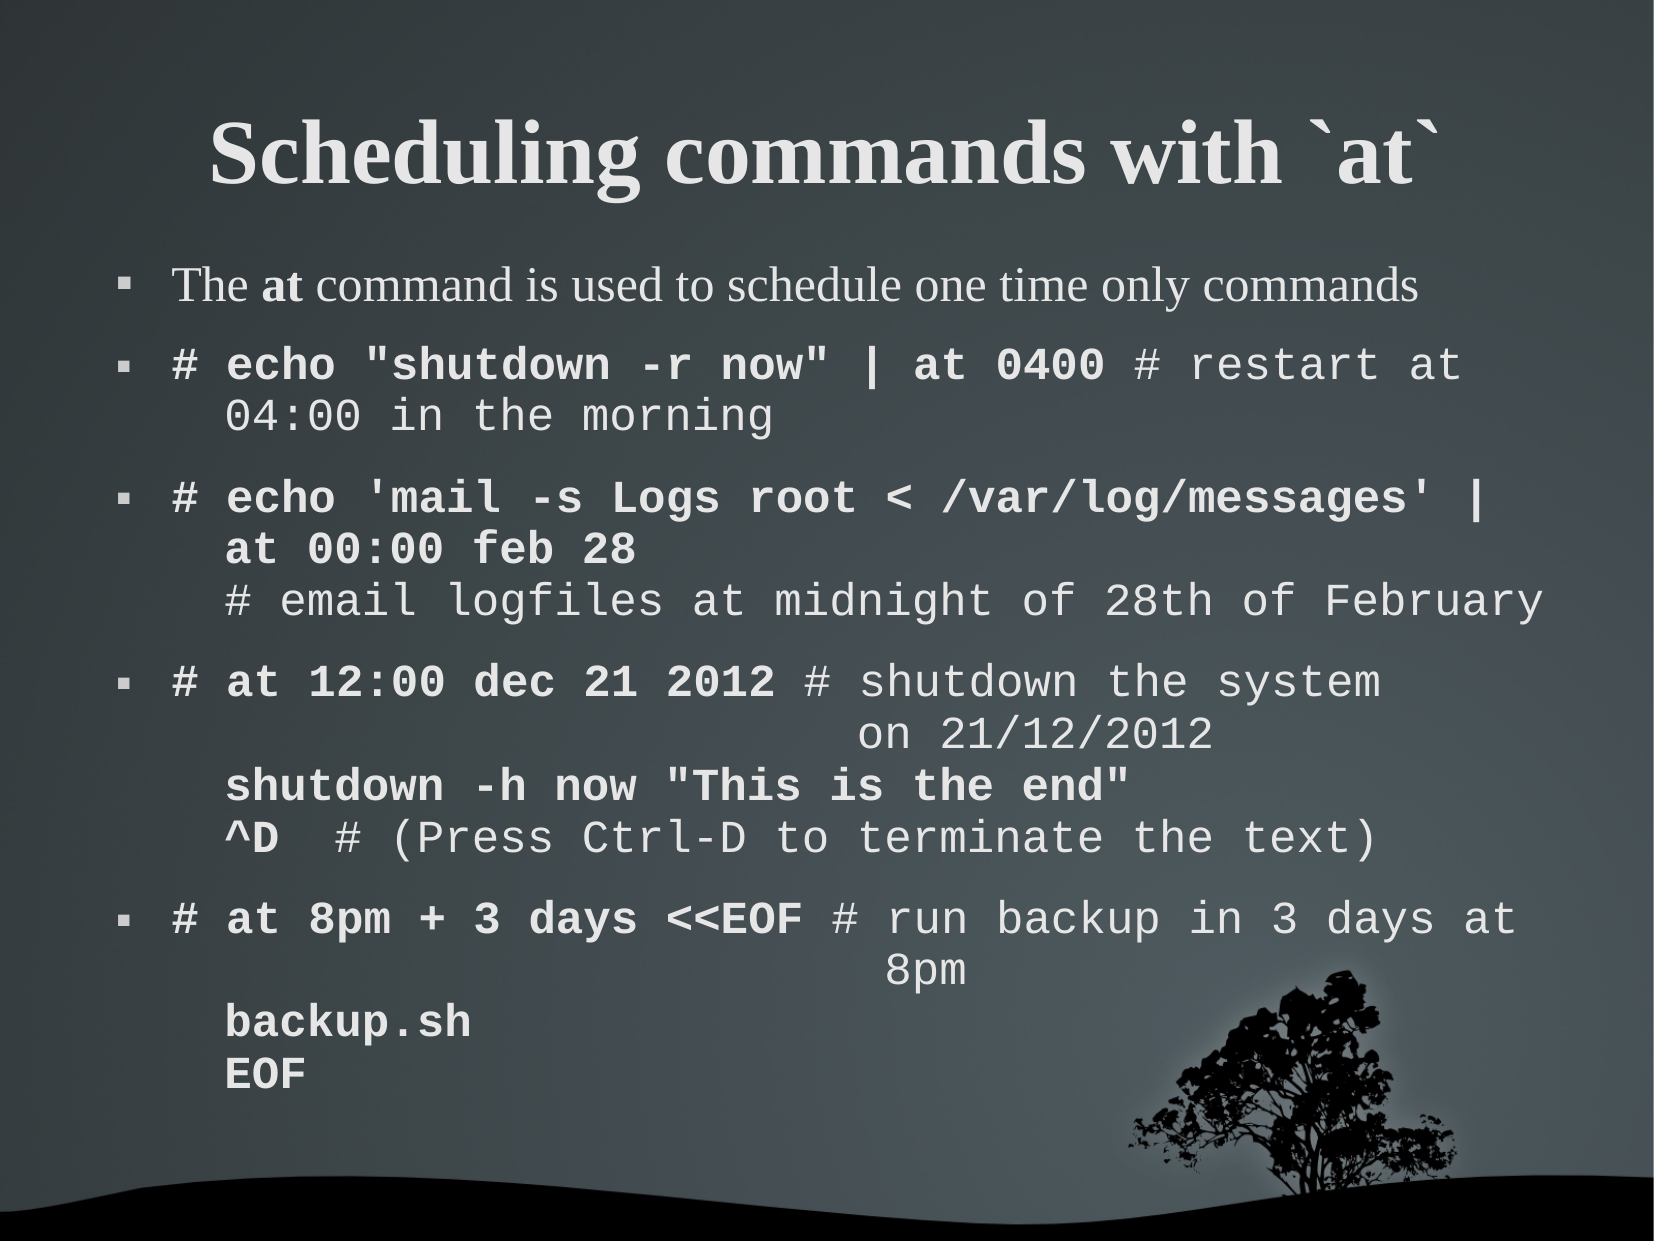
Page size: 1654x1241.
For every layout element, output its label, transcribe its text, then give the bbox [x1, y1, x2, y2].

list The at command is used to schedule one time only commands # echo "shutdown -r now" | at 0400 # restart at 04:00 in the morning # echo 'mail -s Logs root < /var/log/messages' | at 00:00 feb 28 # email logfiles at midnight of 28th of February # at 12:00 dec 21 2012 # shutdown the system on 21/12/2012 shutdown -h now "This is the end" ^D # (Press Ctrl-D to terminate the text) # at 8pm + 3 days <<EOF # run backup in 3 days at 8pm backup.sh EOF [82, 257, 1571, 1175]
picture [0, 0, 1654, 1241]
title Scheduling commands with `at` [82, 49, 1571, 257]
